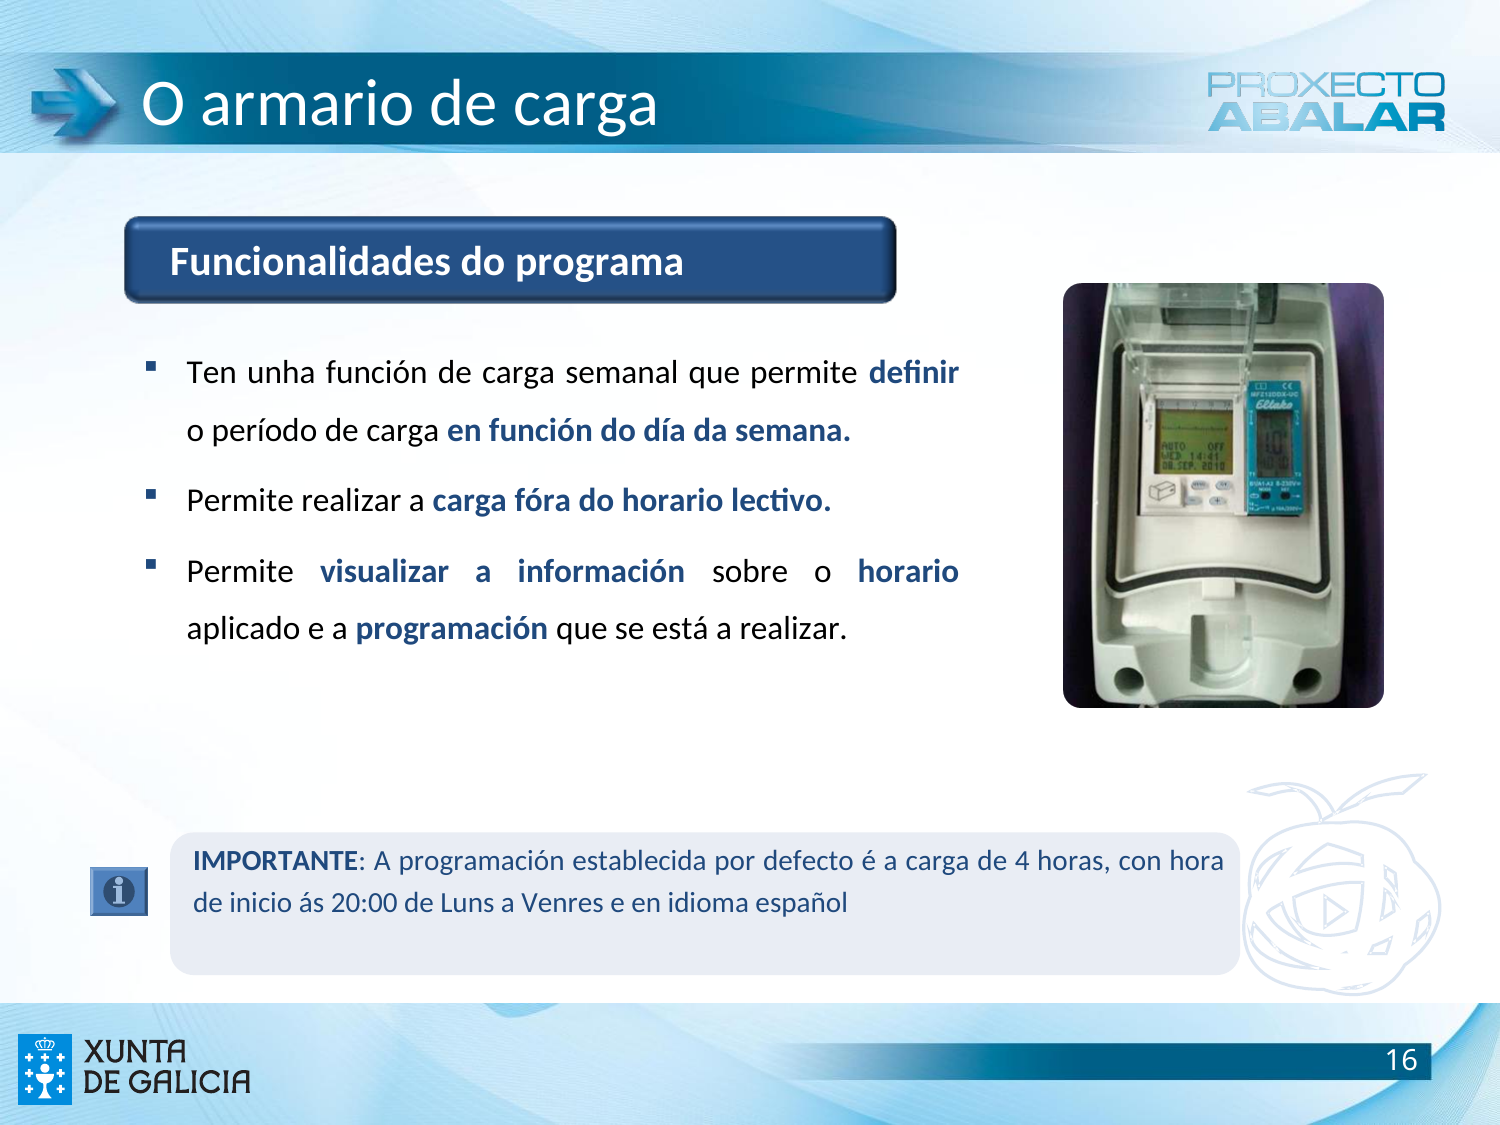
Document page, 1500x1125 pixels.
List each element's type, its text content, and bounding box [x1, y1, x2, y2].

text_box <número> [1082, 1031, 1433, 1092]
text_box [1242, 773, 1442, 997]
text_box O armario de carga [141, 58, 661, 139]
text_box IMPORTANTE: A programación establecida por defecto é a carga de 4 horas, con hora de inicio ás 20:00 de Luns a Venres e en idioma español [178, 826, 1241, 927]
picture [0, 0, 1500, 1125]
text_box Ten unha función de carga semanal que permite definir o período de carga en función do día da semana. Permite realizar a carga fóra do horario lectivo. Permite visualizar a información sobre o horario aplicado e a programación que se está a realizar. [128, 324, 975, 655]
text_box Funcionalidades do programa [155, 203, 1017, 292]
text_box [170, 838, 1241, 976]
text_box [92, 867, 148, 916]
